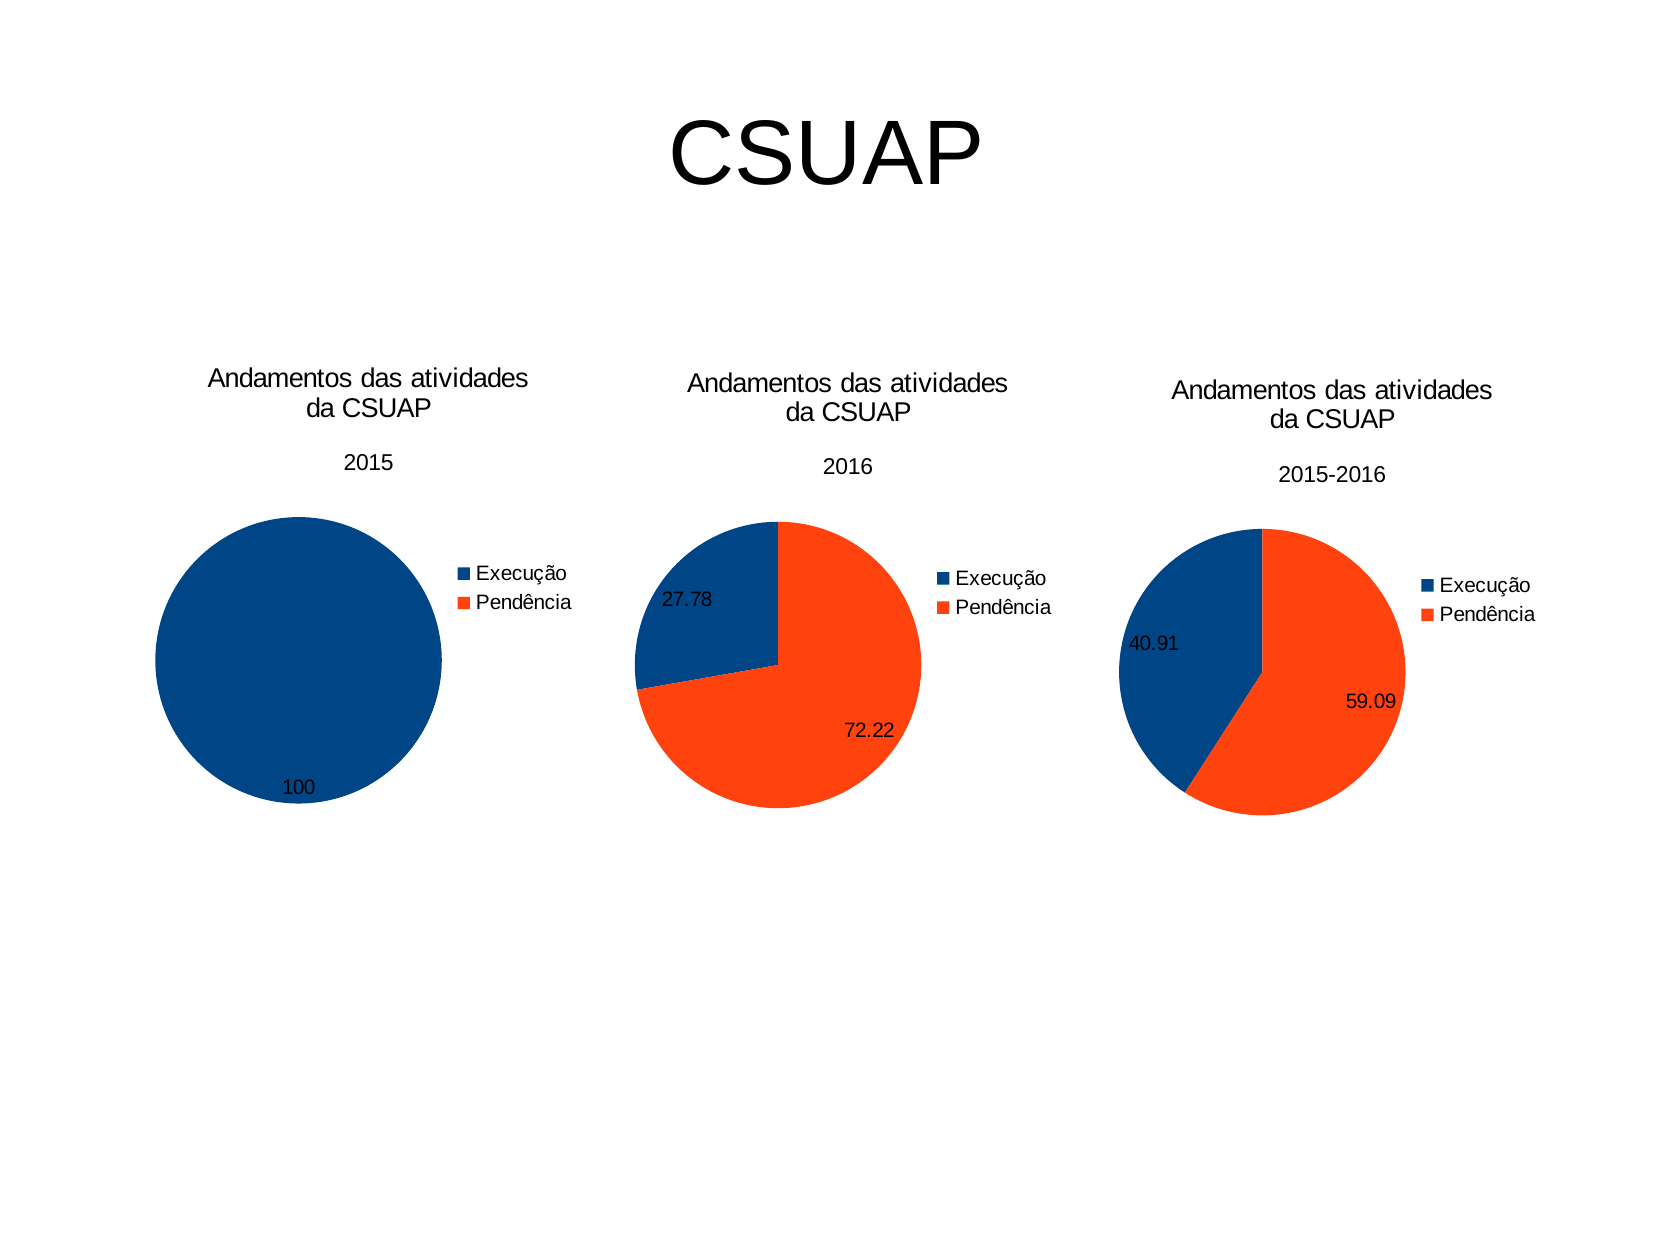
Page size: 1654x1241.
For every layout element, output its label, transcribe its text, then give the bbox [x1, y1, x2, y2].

chart [146, 337, 591, 839]
chart [625, 342, 1071, 844]
title CSUAP [82, 49, 1571, 257]
chart [1110, 349, 1555, 851]
